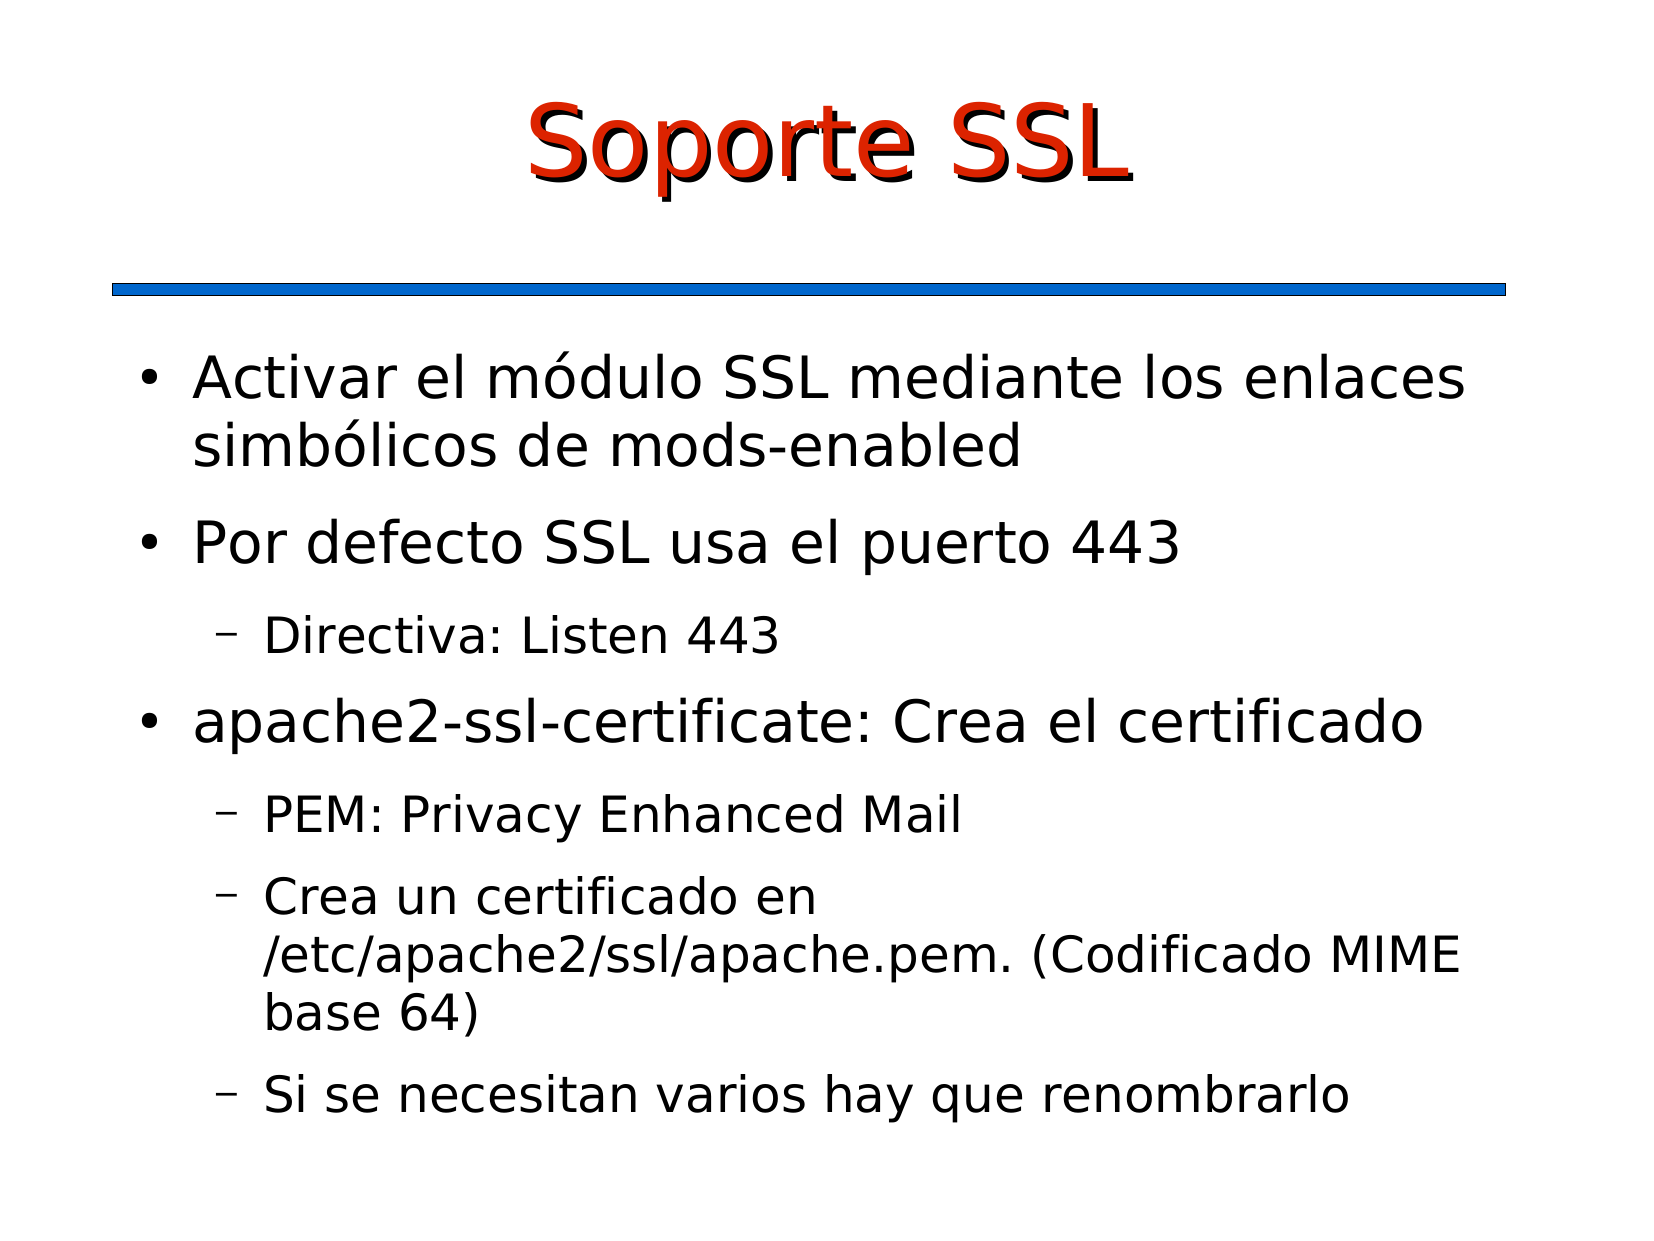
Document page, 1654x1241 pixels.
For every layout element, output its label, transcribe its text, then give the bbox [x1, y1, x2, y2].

list Activar el módulo SSL mediante los enlaces simbólicos de mods-enabled Por defecto SSL usa el puerto 443 Directiva: Listen 443 apache2-ssl-certificate: Crea el certificado PEM: Privacy Enhanced Mail Crea un certificado en /etc/apache2/ssl/apache.pem. (Codificado MIME base 64) Si se necesitan varios hay que renombrarlo [121, 344, 1534, 1127]
title Soporte SSL [121, 37, 1534, 246]
